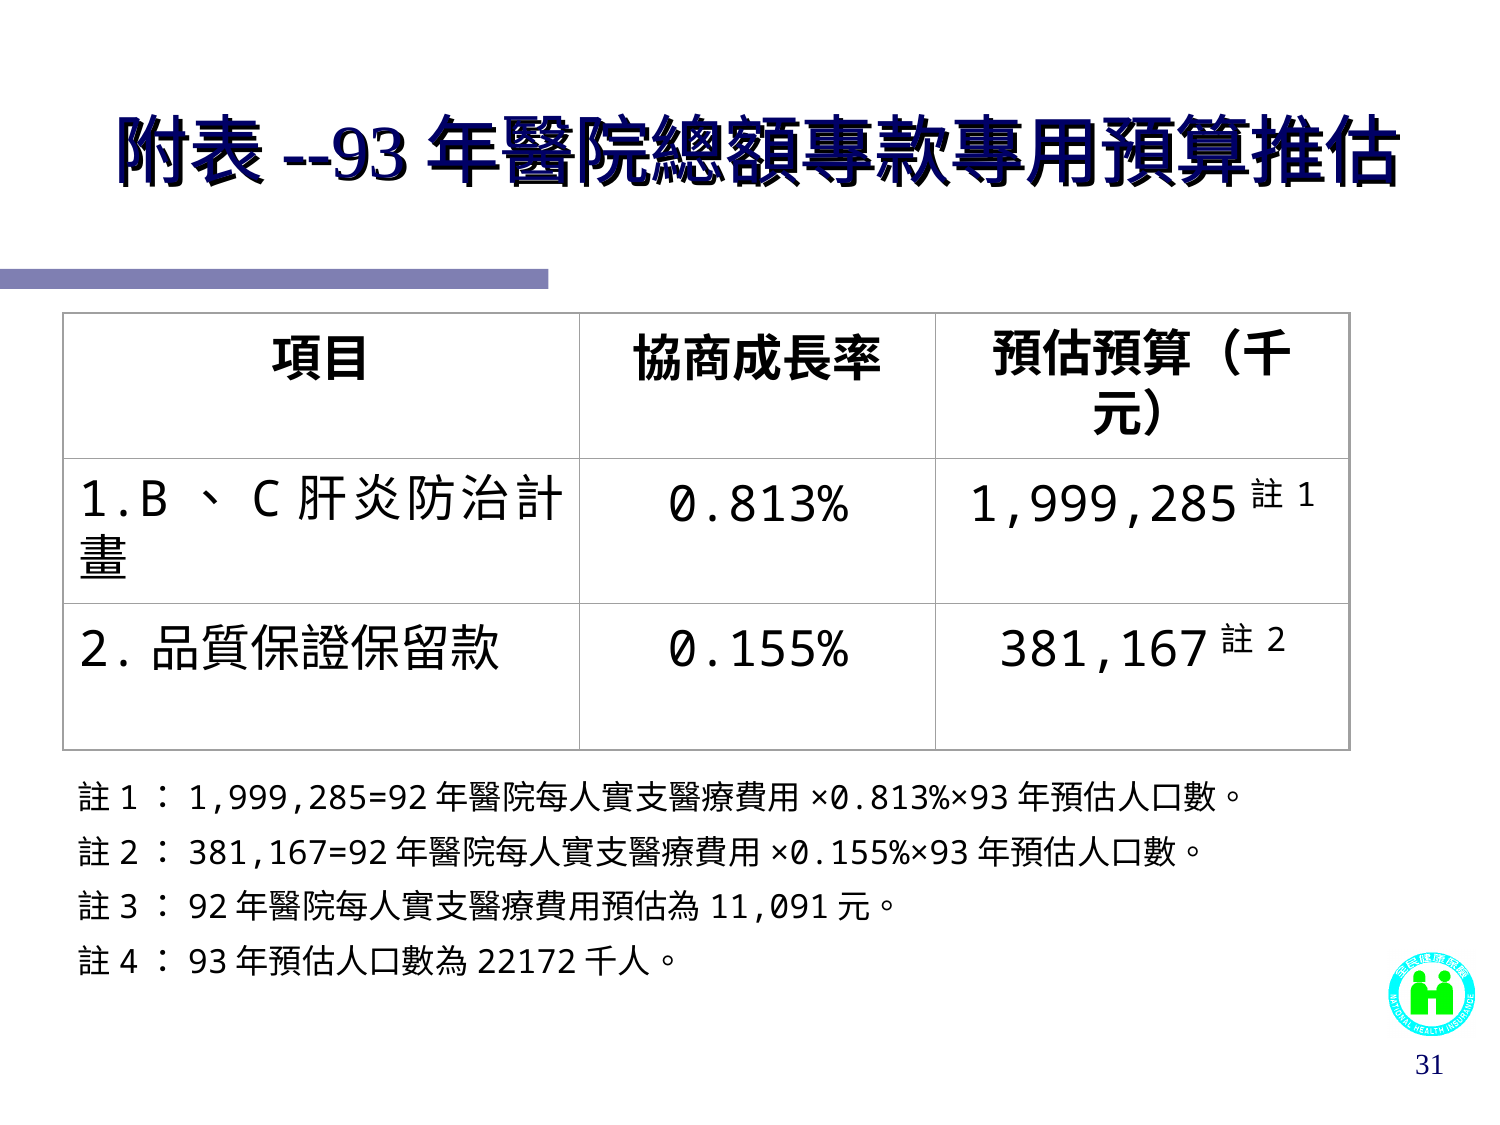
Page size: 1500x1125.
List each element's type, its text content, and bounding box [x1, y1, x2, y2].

text_box 0.155% [580, 604, 935, 749]
text_box 381,167註2 [936, 604, 1348, 749]
text_box 2.品質保證保留款 [64, 604, 579, 749]
text_box 預估預算（千元） [936, 314, 1348, 458]
text_box 0.813% [580, 459, 935, 603]
title 附表--93年醫院總額專款專用預算推估 [75, 37, 1438, 201]
text_box 協商成長率 [580, 314, 935, 458]
text_box 註1：1,999,285=92年醫院每人實支醫療費用×0.813%×93年預估人口數。 註2：381,167=92年醫院每人實支醫療費用×0.155%×93年預估人口數。 註3：92年醫院每人實支醫療費用預估為11,091元。 註4：93年預估人口數為22172千人。 [62, 775, 1350, 1125]
text_box 項目 [64, 314, 579, 458]
text_box 1,999,285註1 [936, 459, 1348, 603]
text_box 1.B、C肝炎防治計畫 [64, 459, 579, 603]
text_box [1400, 1037, 1476, 1125]
